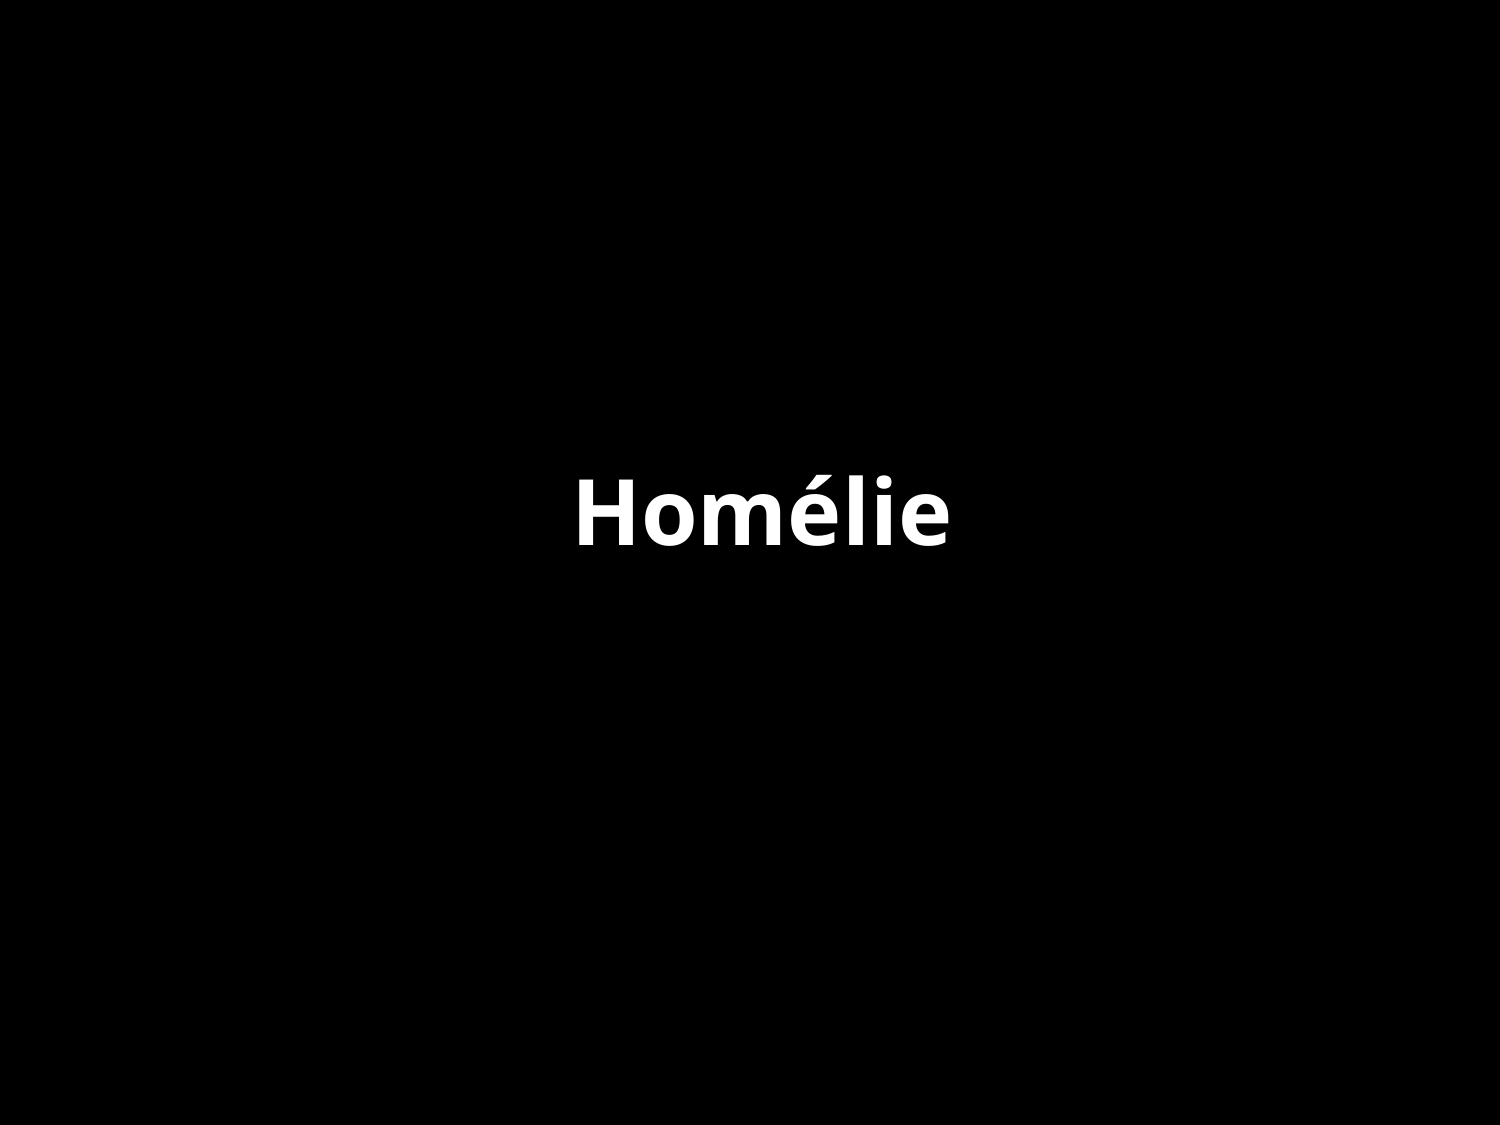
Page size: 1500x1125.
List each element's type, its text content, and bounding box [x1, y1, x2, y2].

text_box Homélie [59, 66, 1465, 591]
